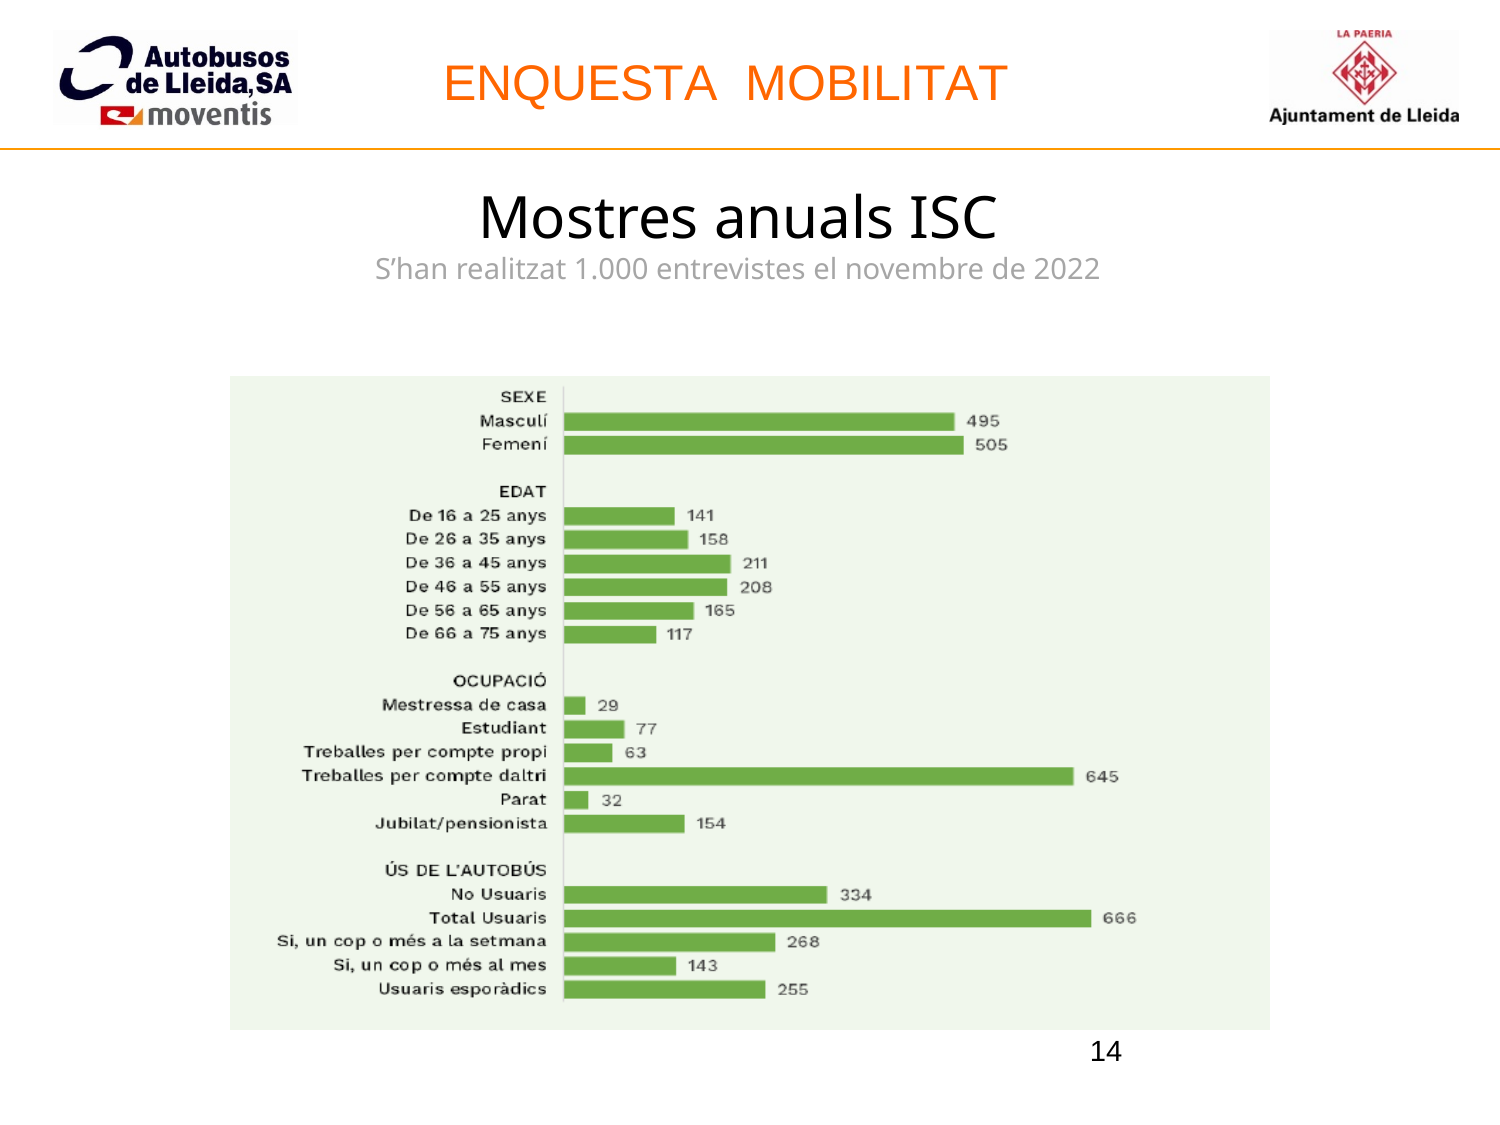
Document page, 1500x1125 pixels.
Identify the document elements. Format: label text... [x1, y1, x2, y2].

picture [230, 376, 1270, 1030]
text_box ENQUESTA MOBILITAT [360, 42, 1093, 114]
text_box Mostres anuals ISC S’han realitzat 1.000 entrevistes el novembre de 2022 [230, 172, 1247, 294]
text_box 14 [1074, 1024, 1426, 1103]
